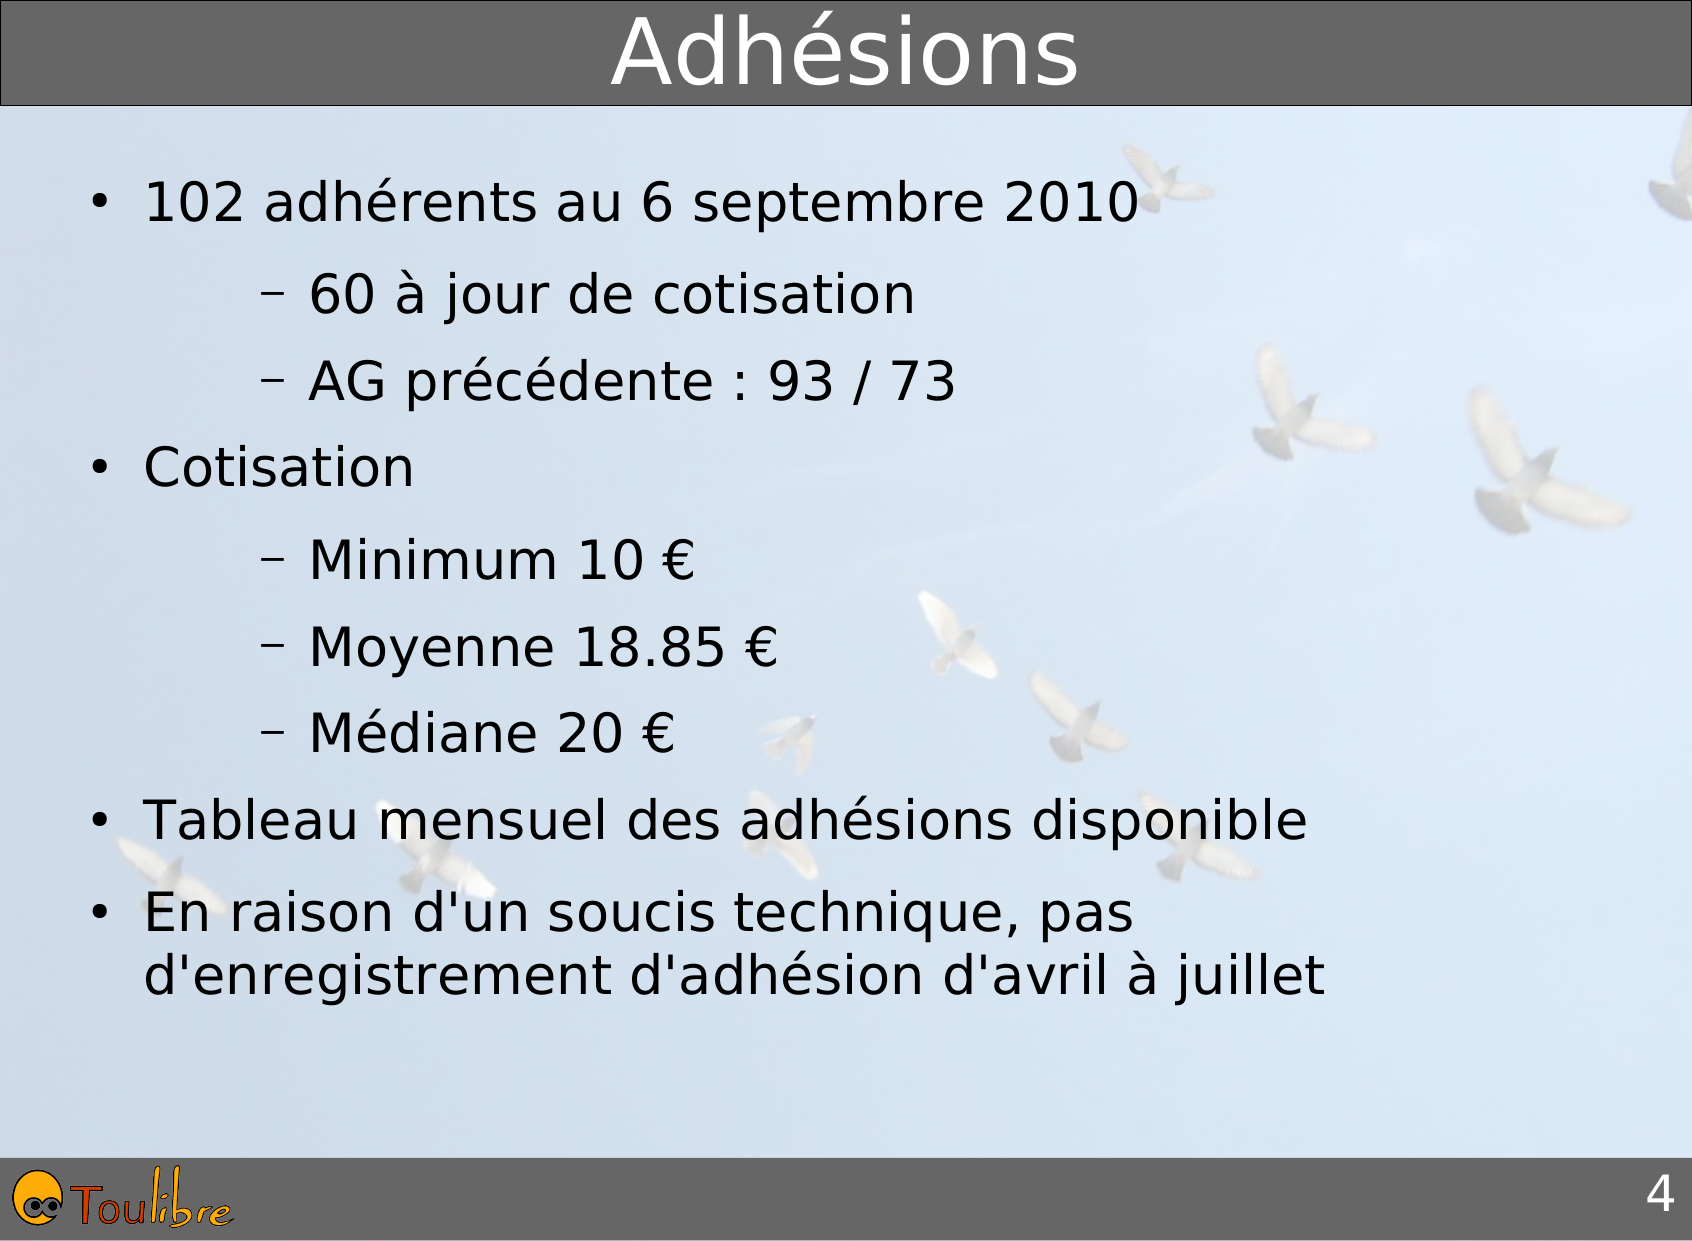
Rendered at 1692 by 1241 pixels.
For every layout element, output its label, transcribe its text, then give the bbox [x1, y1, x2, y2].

title Adhésions [0, 0, 1692, 107]
list 102 adhérents au 6 septembre 2010 60 à jour de cotisation AG précédente : 93 / 73 Cotisation Minimum 10 € Moyenne 18.85 € Médiane 20 € Tableau mensuel des adhésions disponible En raison d'un soucis technique, pas d'enregistrement d'adhésion d'avril à juillet [72, 170, 1596, 1119]
picture [12, 1165, 234, 1228]
